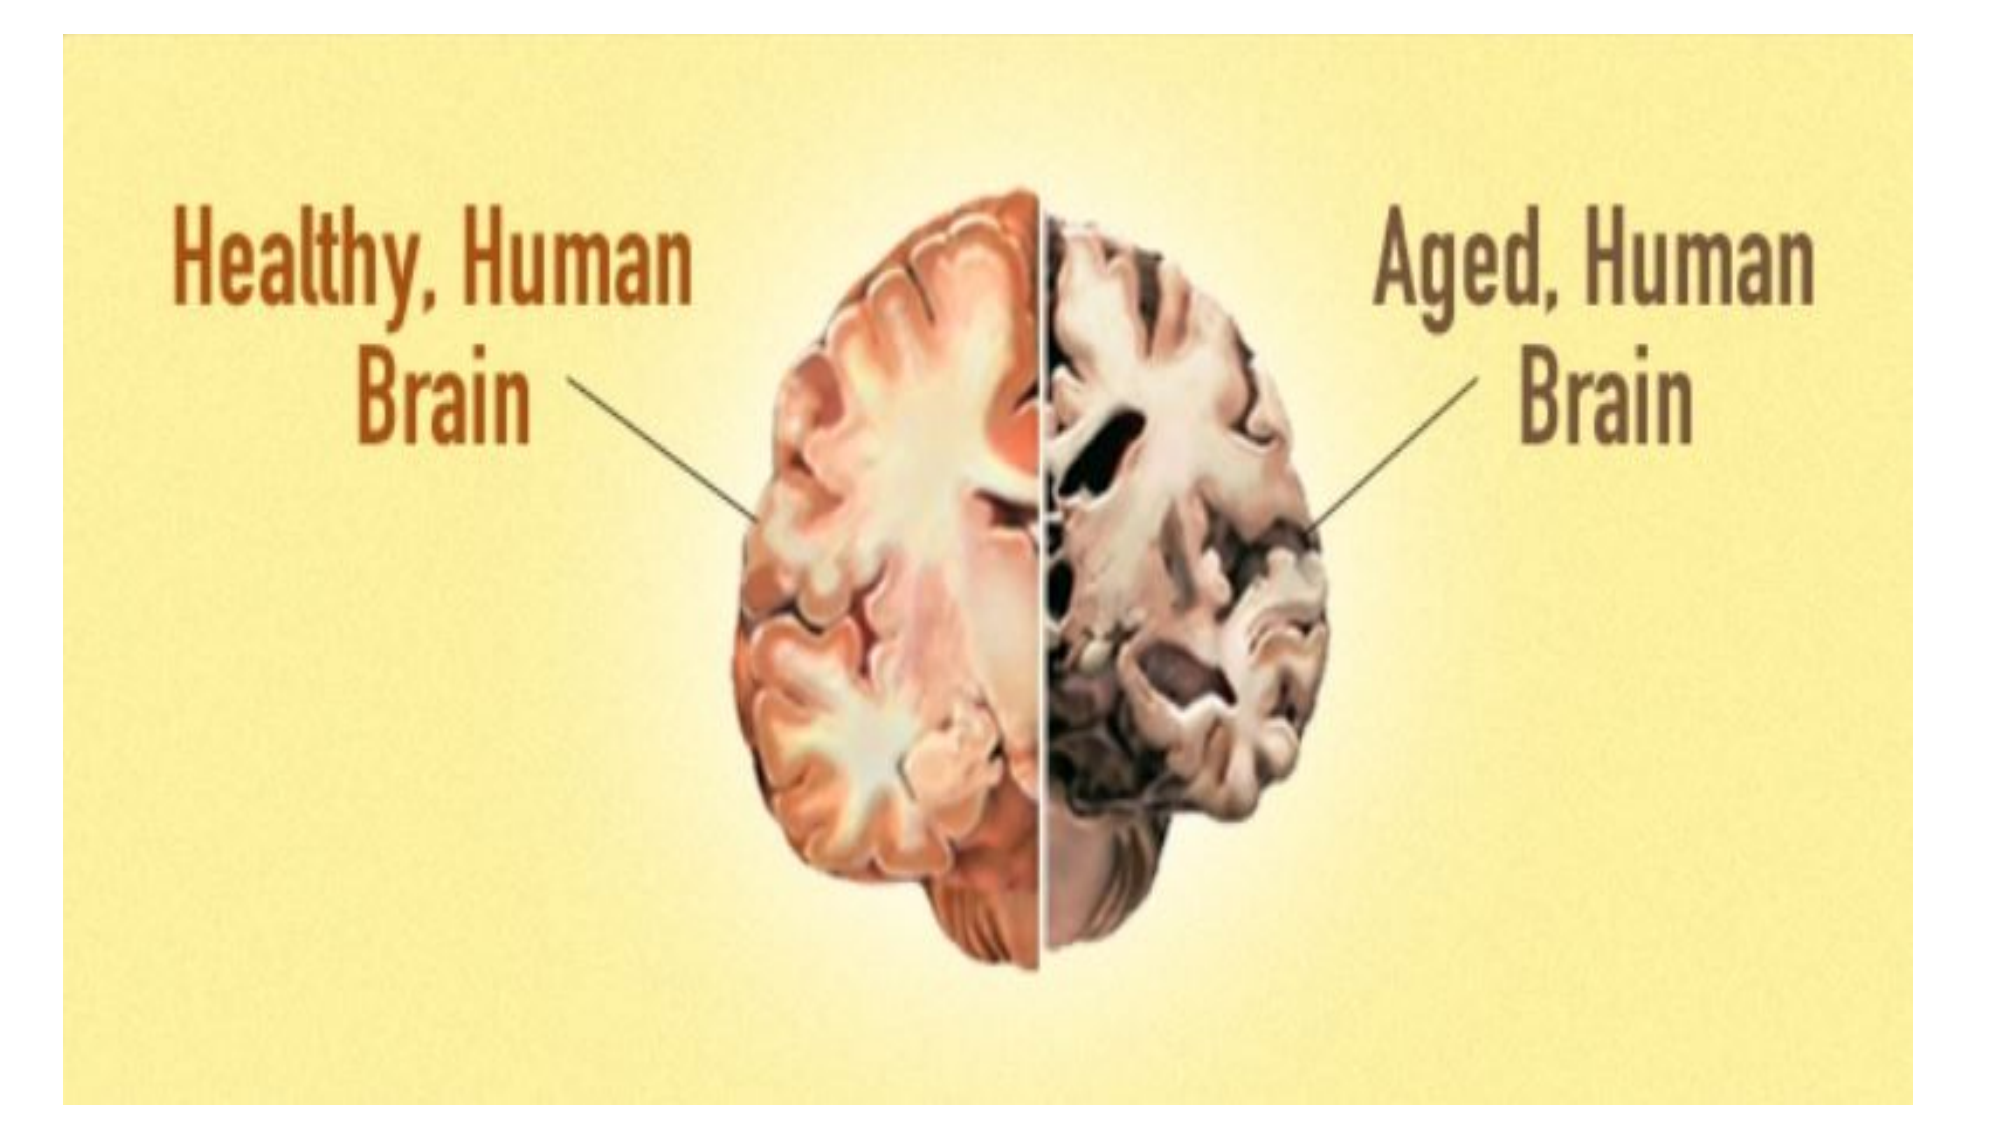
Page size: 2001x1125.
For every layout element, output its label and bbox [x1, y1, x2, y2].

picture [63, 35, 1913, 1106]
